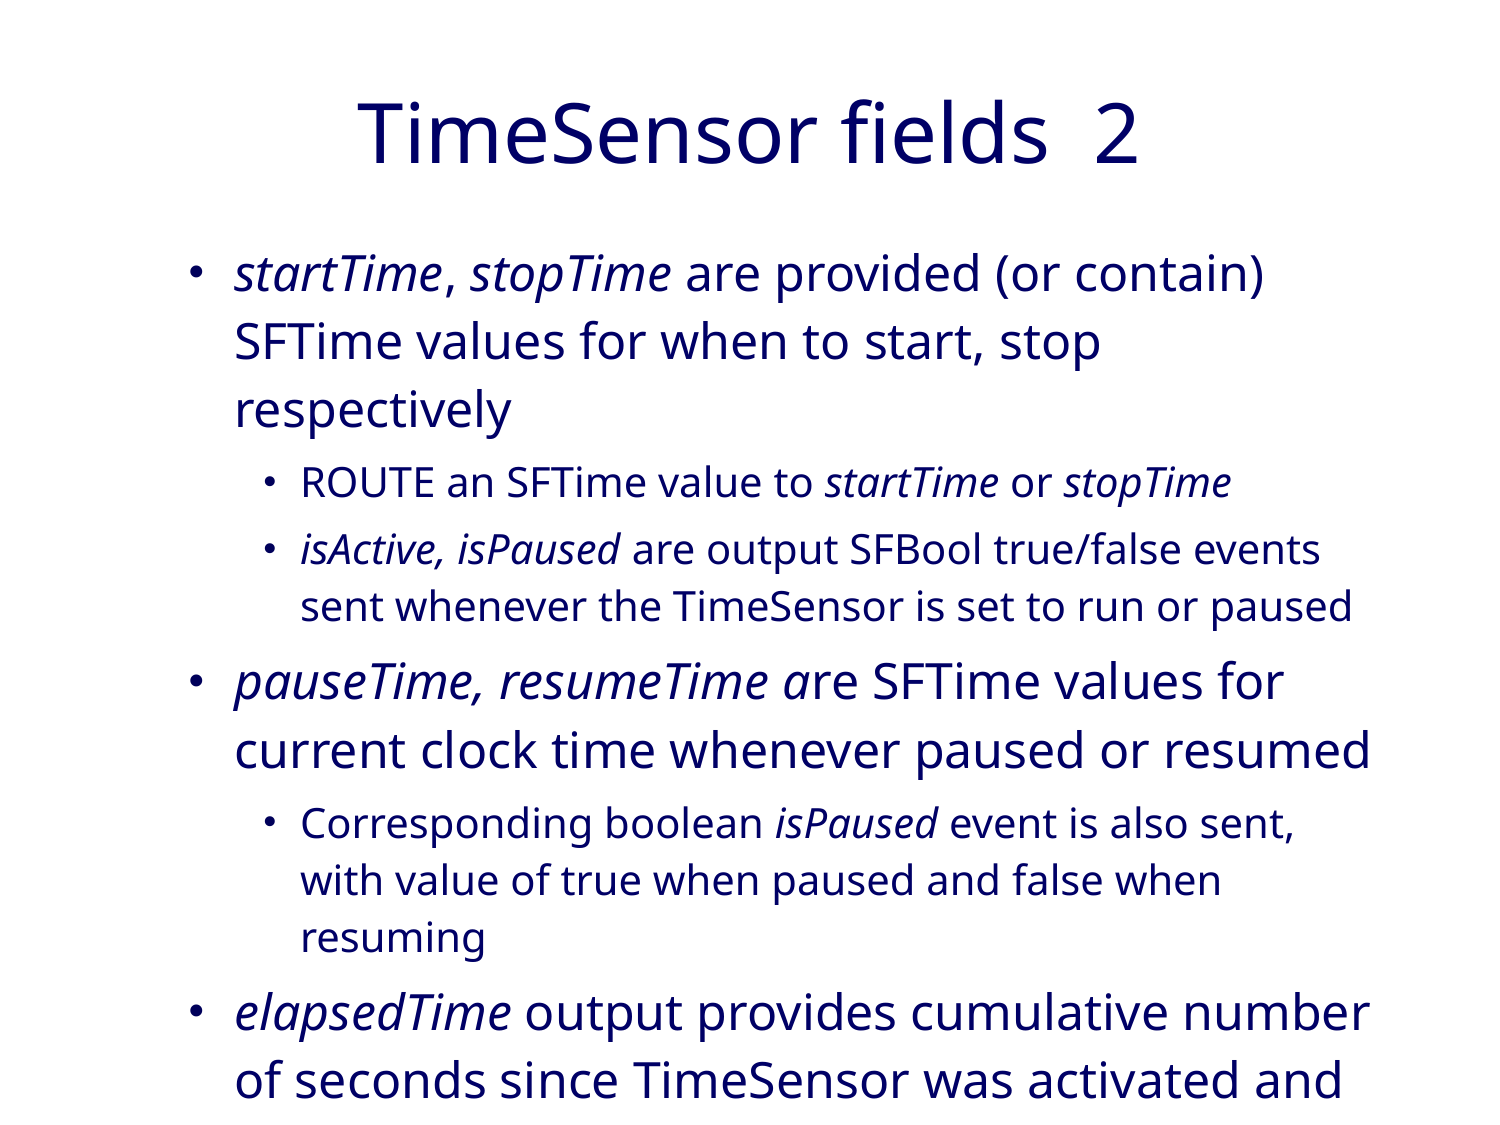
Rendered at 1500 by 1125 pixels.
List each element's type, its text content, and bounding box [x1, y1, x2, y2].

title TimeSensor fields 2 [112, 44, 1388, 218]
list startTime, stopTime are provided (or contain) SFTime values for when to start, stop respectively ROUTE an SFTime value to startTime or stopTime isActive, isPaused are output SFBool true/false events sent whenever the TimeSensor is set to run or paused pauseTime, resumeTime are SFTime values for current clock time whenever paused or resumed Corresponding boolean isPaused event is also sent, with value of true when paused and false when resuming elapsedTime output provides cumulative number of seconds since TimeSensor was activated and began running, without including paused time [112, 237, 1388, 986]
